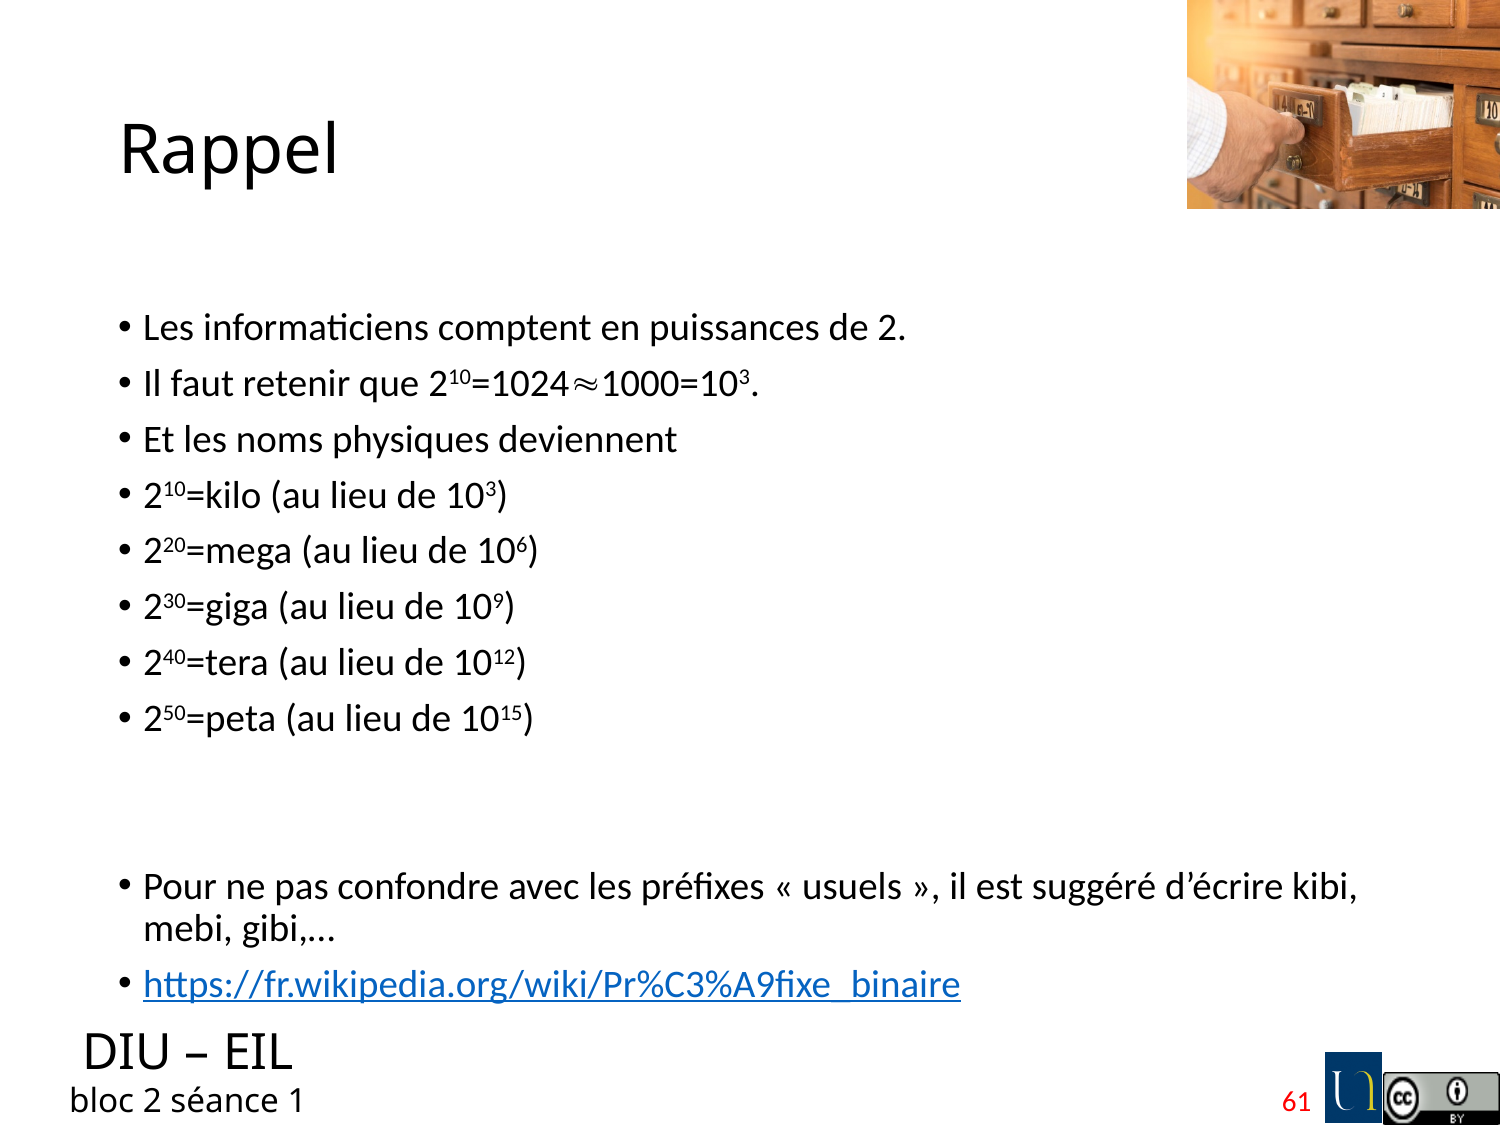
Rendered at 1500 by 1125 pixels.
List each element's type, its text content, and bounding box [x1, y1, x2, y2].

title Rappel [103, 59, 1017, 243]
picture [1383, 1072, 1500, 1125]
picture [1325, 1052, 1382, 1123]
slide_number <numéro> [1240, 1070, 1327, 1125]
picture [1187, 0, 1500, 209]
list Les informaticiens comptent en puissances de 2. Il faut retenir que 210=10241000=103. Et les noms physiques deviennent 210=kilo (au lieu de 103) 220=mega (au lieu de 106) 230=giga (au lieu de 109) 240=tera (au lieu de 1012) 250=peta (au lieu de 1015) Pour ne pas confondre avec les préfixes « usuels », il est suggéré d’écrire kibi, mebi, gibi,… https://fr.wikipedia.org/wiki/Pr%C3%A9fixe_binaire [103, 299, 1397, 1014]
